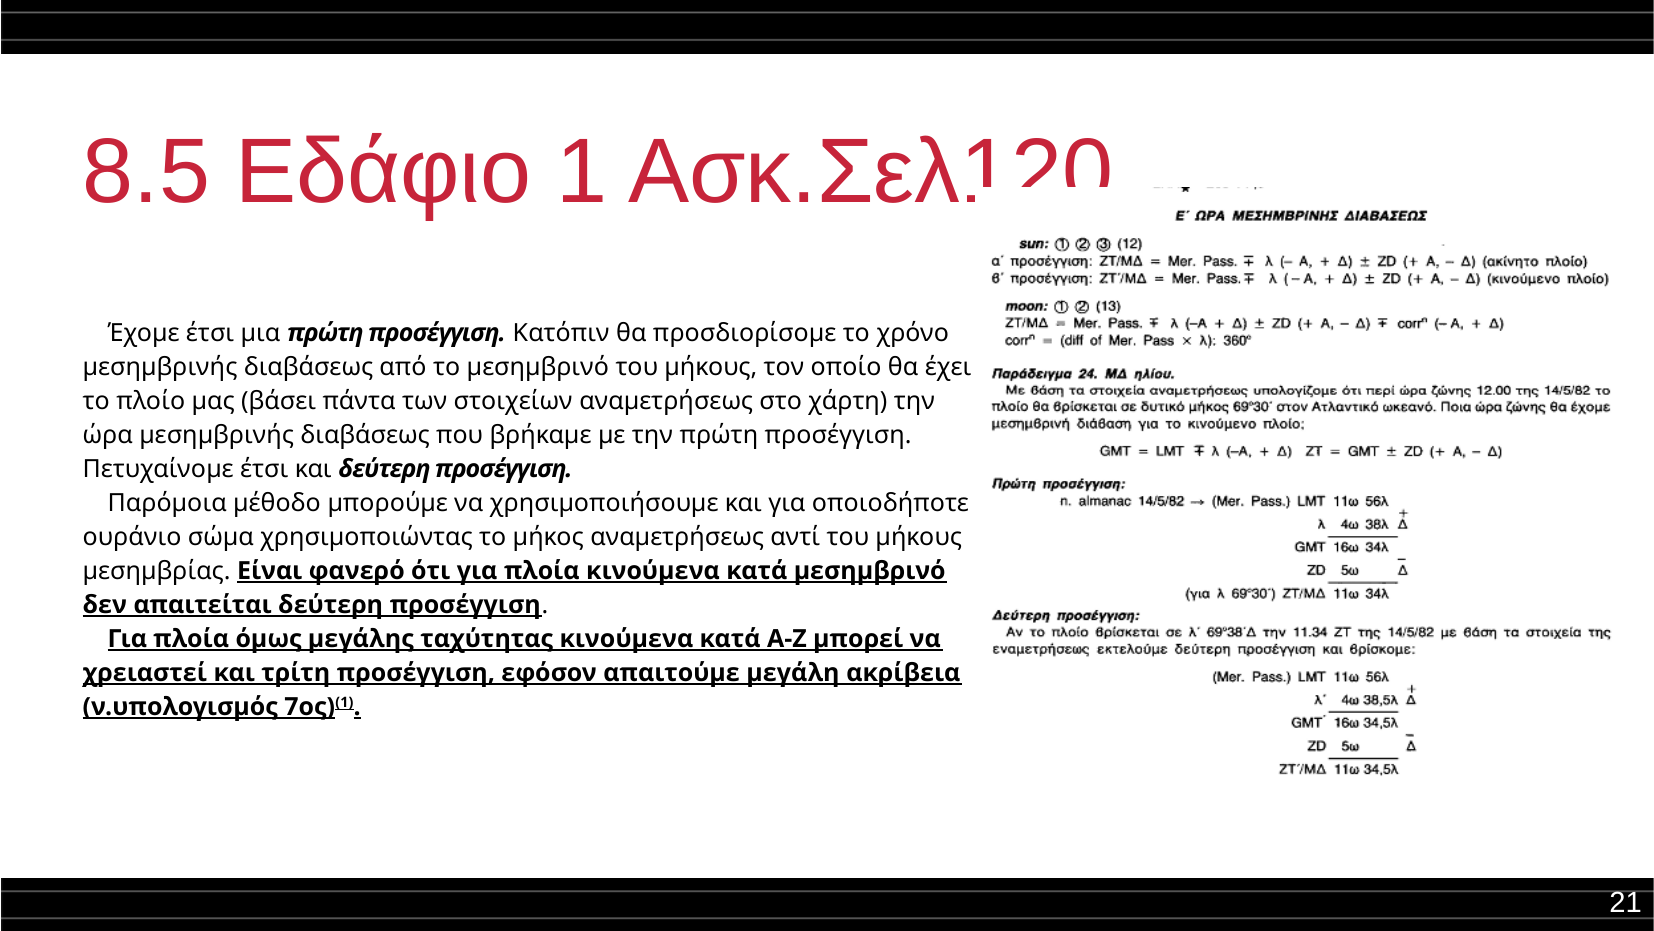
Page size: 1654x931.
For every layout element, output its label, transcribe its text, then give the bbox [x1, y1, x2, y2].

picture [1, 0, 1654, 54]
title 8.5 Εδάφιο 1 Ασκ.Σελ120 [82, 92, 1571, 249]
picture [1, 878, 1654, 931]
list Έχομε έτσι μια πρώτη προσέγγιση. Κατόπιν θα προσδιορίσομε το χρόνο μεσημβρινής διαβάσεως από το μεσημβρινό του μήκους, τον οποίο θα έχει το πλοίο μας (βάσει πάντα των στοιχείων αναμετρήσεως στο χάρτη) την ώρα μεσημβρινής διαβάσεως που βρήκαμε με την πρώτη προσέγγιση. Πετυχαίνομε έτσι και δεύτερη προσέγγιση. Παρόμοια μέθοδο μπορούμε να χρησιμοποιήσουμε και για οποιοδήποτε ουράνιο σώμα χρησιμοποιώντας το μήκος αναμετρήσεως αντί του μήκους μεσημβρίας. Είναι φανερό ότι για πλοία κινούμενα κατά μεσημβρινό δεν απαιτείται δεύτερη προσέγγιση. Για πλοία όμως μεγάλης ταχύτητας κινούμενα κατά Α-Ζ μπορεί να χρειαστεί και τρίτη προσέγγιση, εφόσον απαιτούμε μεγάλη ακρίβεια (ν.υπολογισμός 7ος)(1). [82, 271, 976, 826]
picture [975, 187, 1642, 808]
